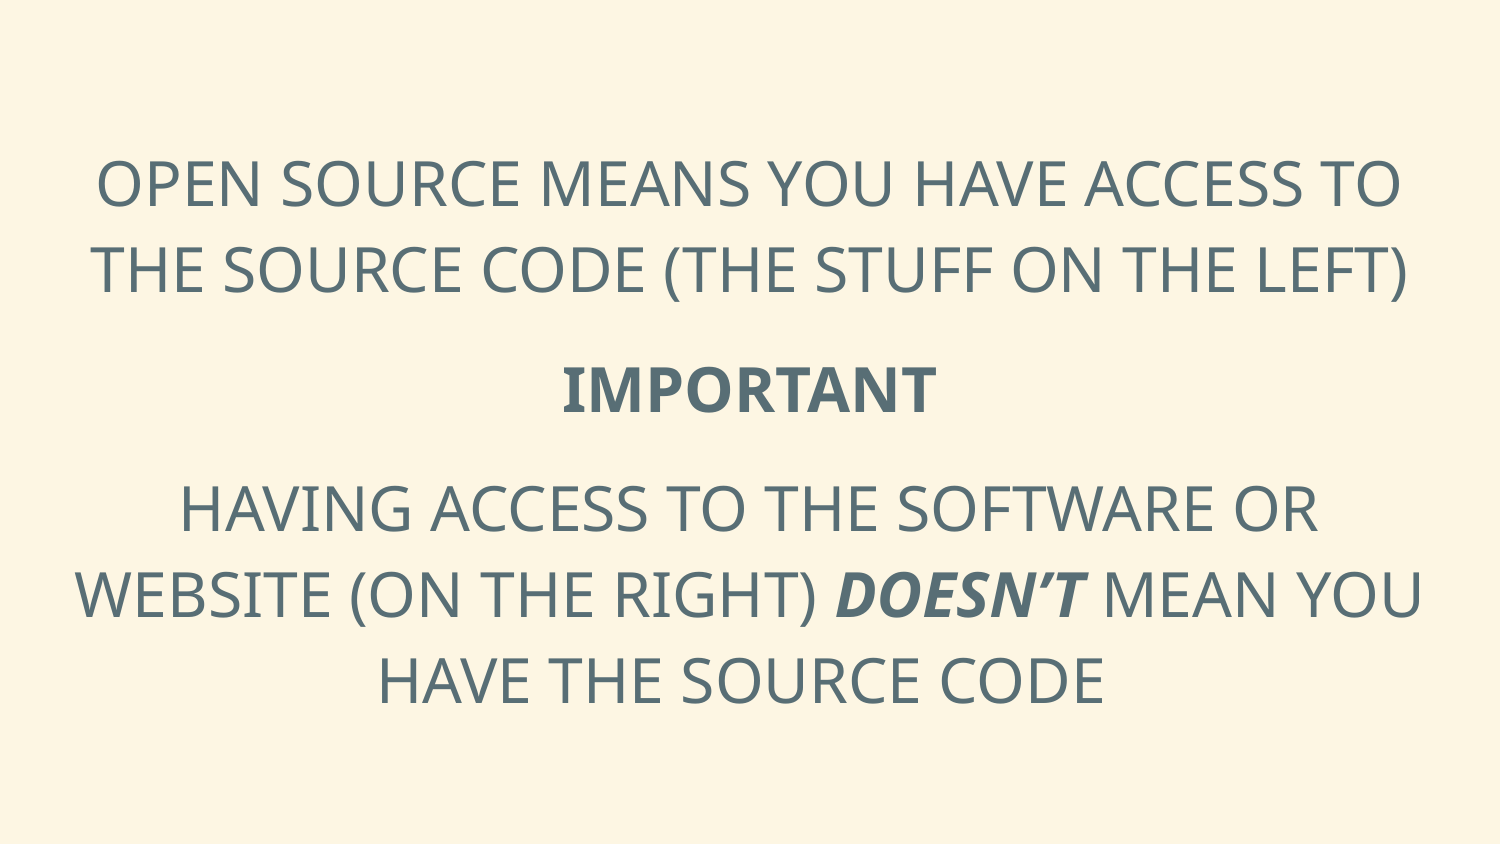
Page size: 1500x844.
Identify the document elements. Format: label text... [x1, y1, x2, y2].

list OPEN SOURCE MEANS YOU HAVE ACCESS TO THE SOURCE CODE (THE STUFF ON THE LEFT) IMPORTANT HAVING ACCESS TO THE SOFTWARE OR WEBSITE (ON THE RIGHT) DOESN’T MEAN YOU HAVE THE SOURCE CODE [51, 54, 1449, 795]
